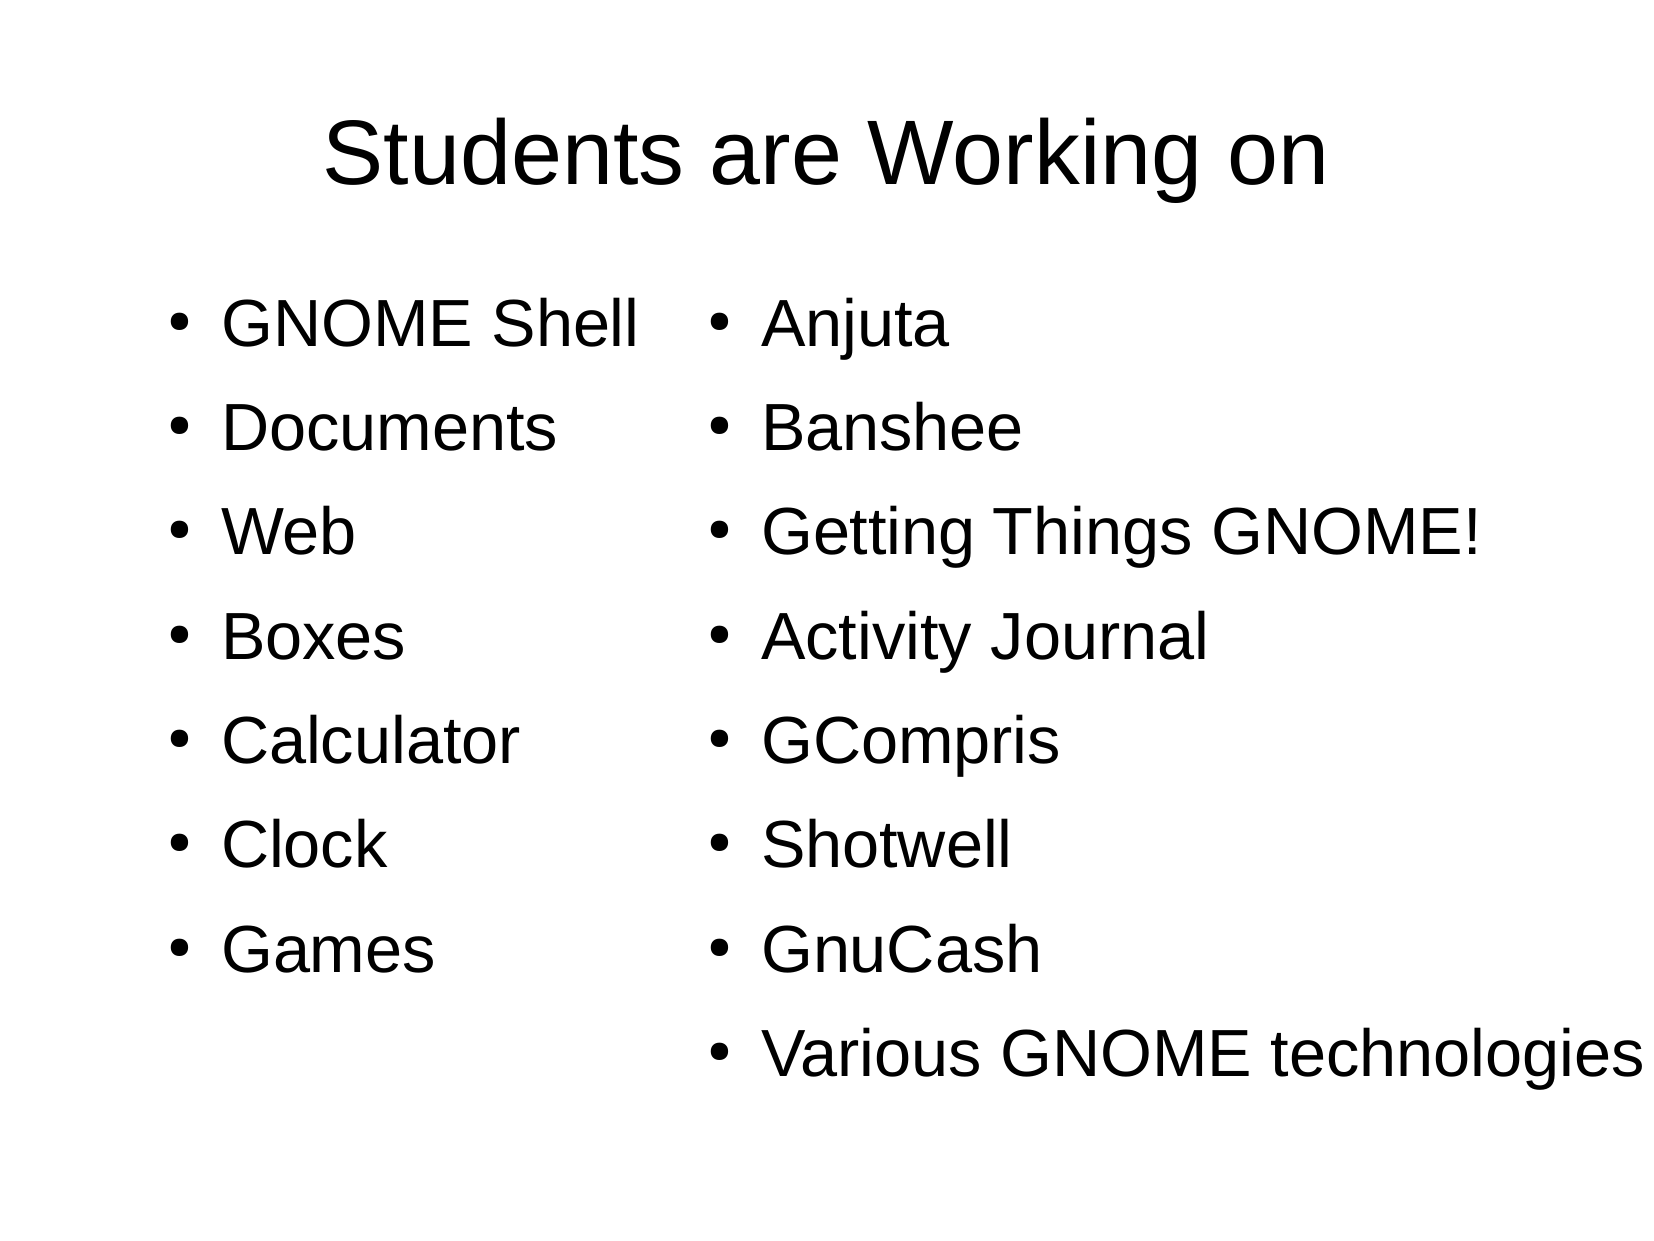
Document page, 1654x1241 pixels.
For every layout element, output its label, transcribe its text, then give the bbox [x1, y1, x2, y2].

list GNOME Shell Documents Web Boxes Calculator Clock Games [150, 285, 796, 1006]
list Anjuta Banshee Getting Things GNOME! Activity Journal GCompris Shotwell GnuCash Various GNOME technologies [690, 285, 1606, 1241]
title Students are Working on [82, 49, 1571, 257]
